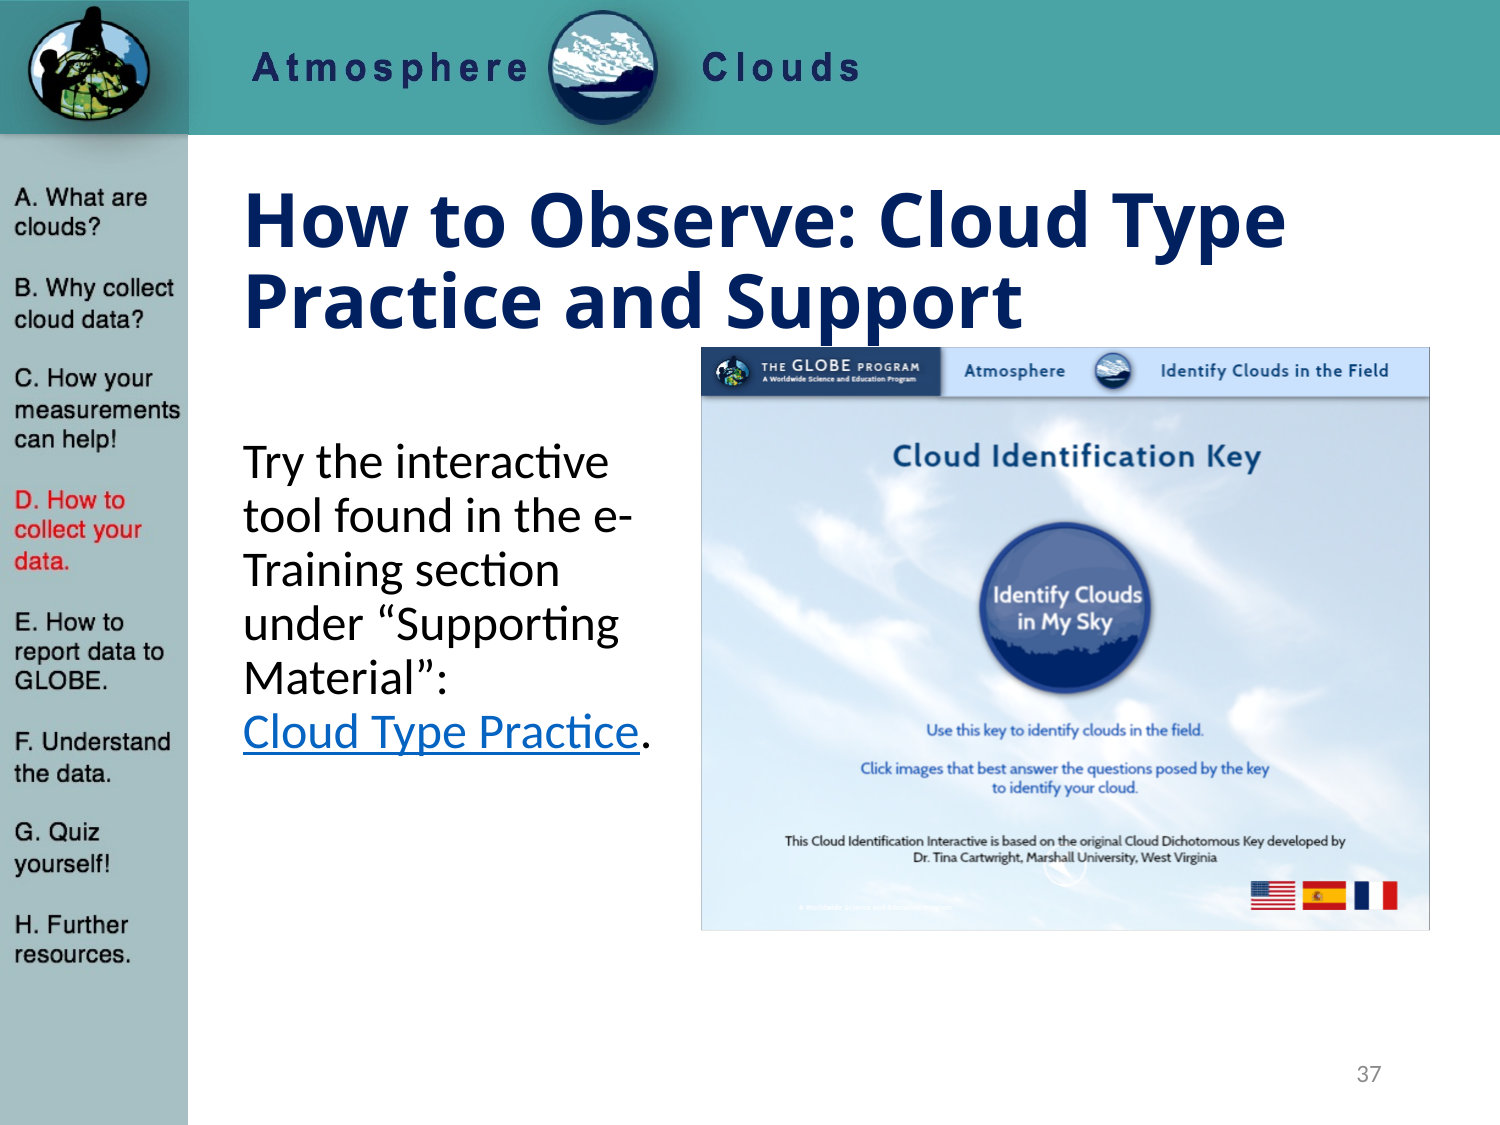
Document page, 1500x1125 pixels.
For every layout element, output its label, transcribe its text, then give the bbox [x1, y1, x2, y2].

list Try the interactive tool found in the e-Training section under “Supporting Material”: Cloud Type Practice. [228, 427, 702, 1069]
picture [701, 347, 1430, 931]
title How to Observe: Cloud Type Practice and Support [228, 155, 1397, 373]
slide_number <number> [1059, 1042, 1397, 1103]
picture [0, 0, 1500, 1125]
